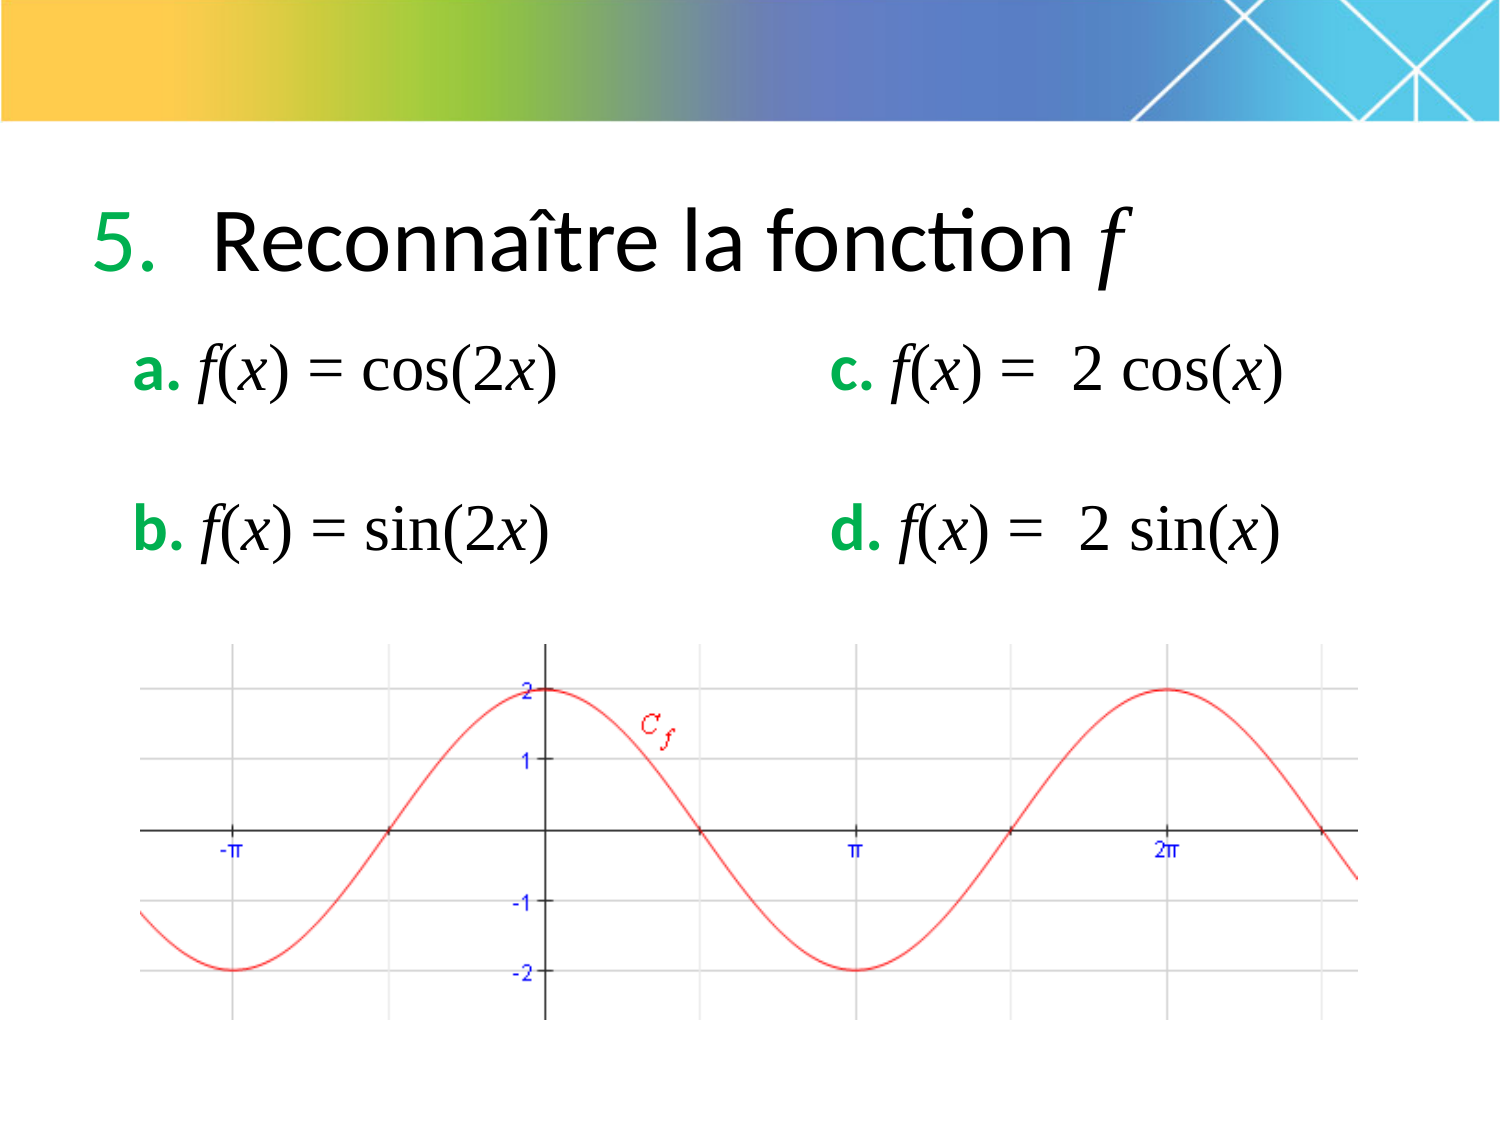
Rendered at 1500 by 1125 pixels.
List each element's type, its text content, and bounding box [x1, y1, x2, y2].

picture [140, 644, 1358, 1020]
title Reconnaître la fonction f [75, 164, 1426, 305]
text_box a. f(x) = cos(2x) b. f(x) = sin(2x) [117, 316, 803, 572]
picture [0, 0, 1500, 123]
text_box c. f(x) = 2 cos(x) d. f(x) = 2 sin(x) [814, 316, 1500, 572]
